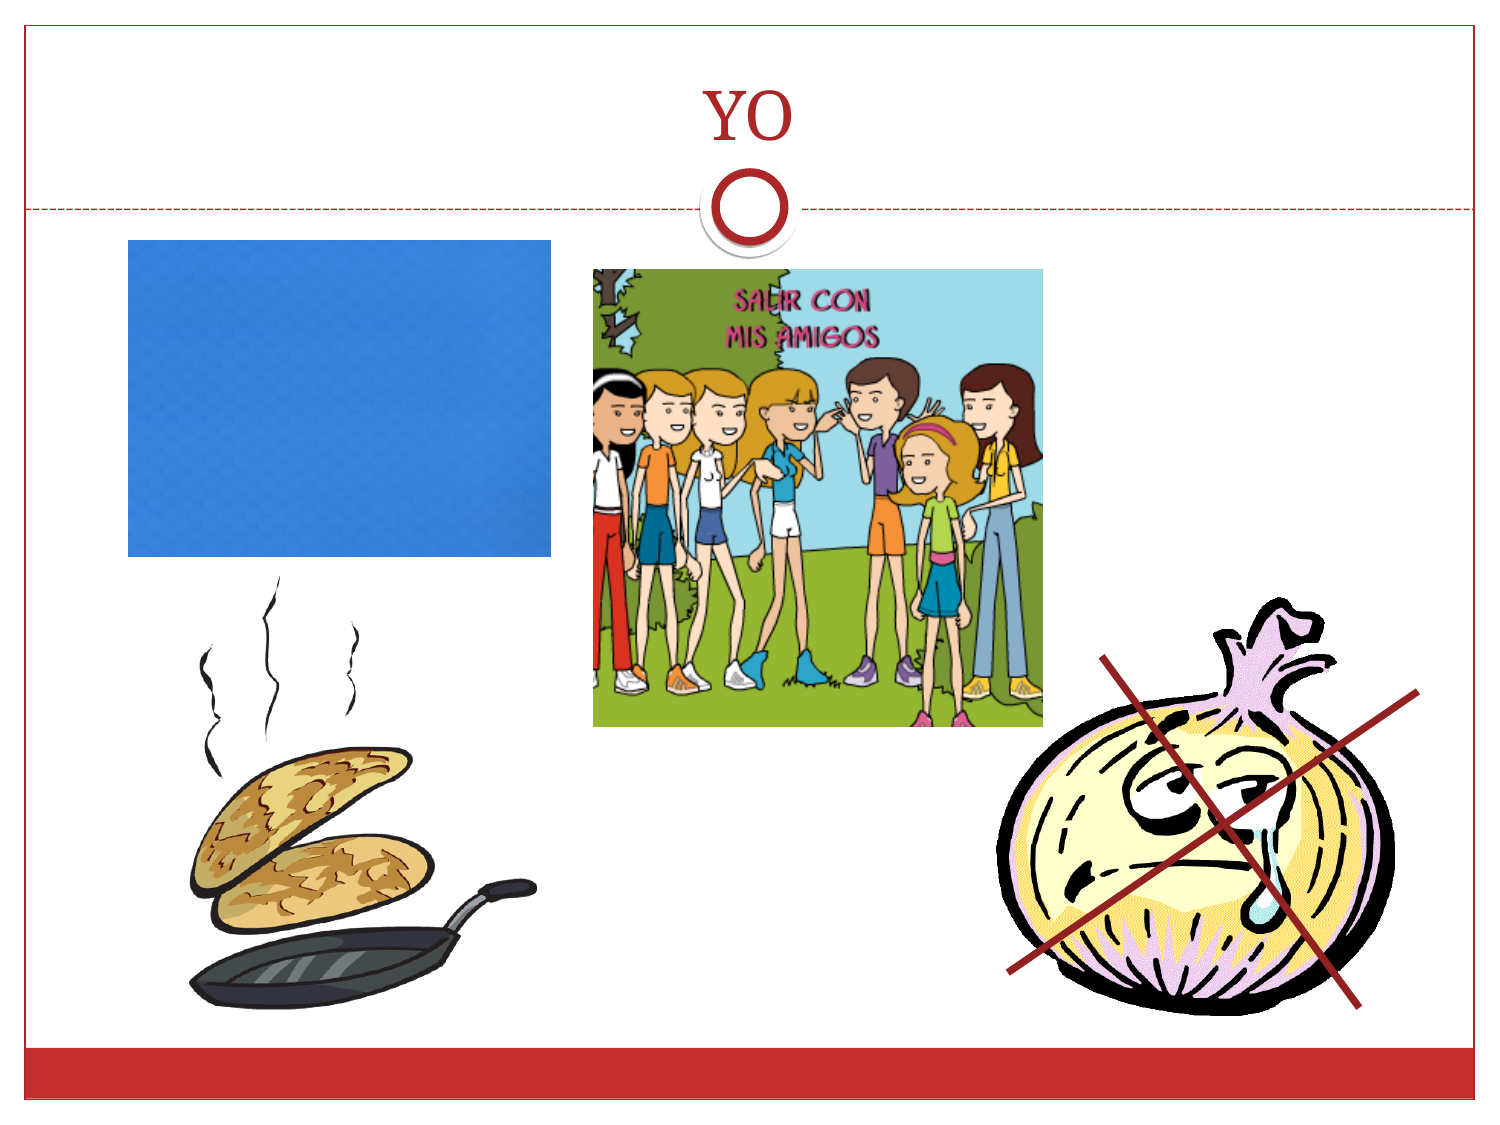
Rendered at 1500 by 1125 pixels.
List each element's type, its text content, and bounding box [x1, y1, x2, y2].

picture [128, 240, 551, 557]
picture [128, 269, 1395, 1032]
title YO [49, 37, 1450, 162]
